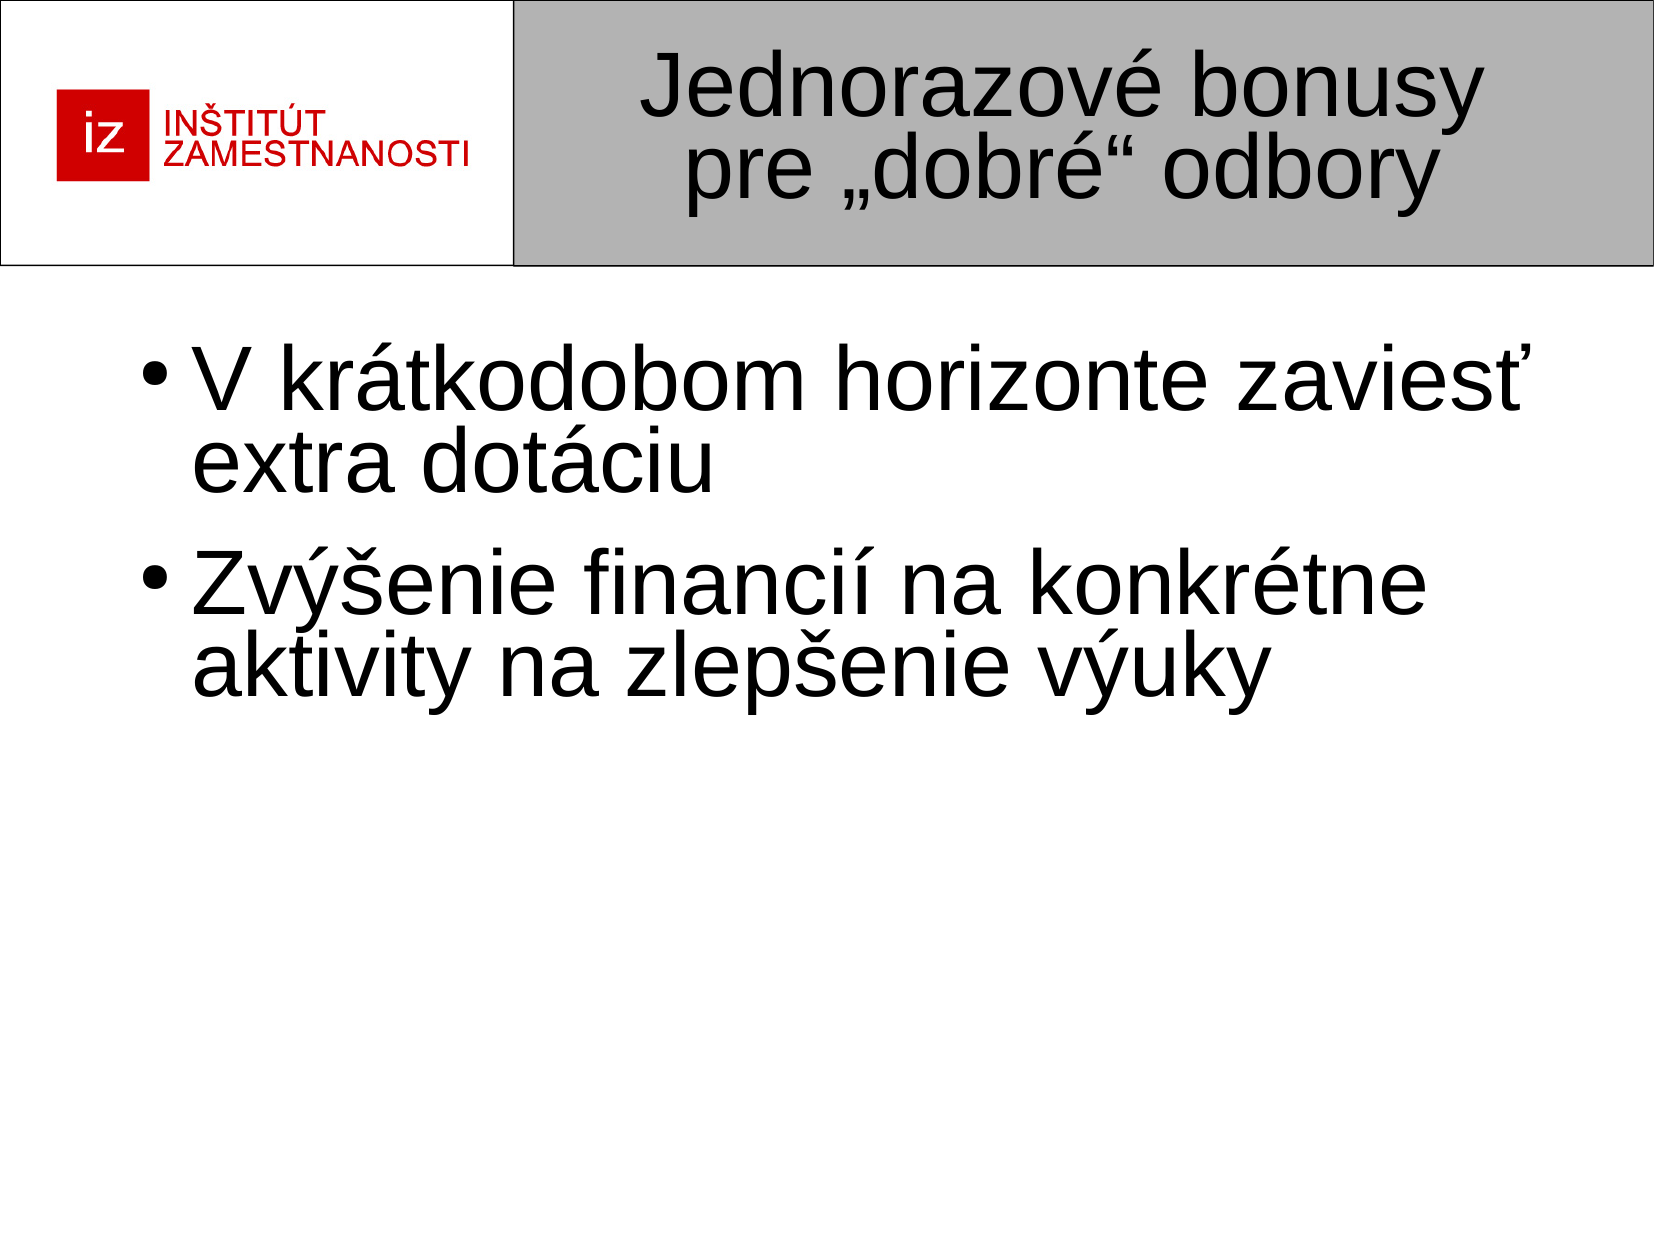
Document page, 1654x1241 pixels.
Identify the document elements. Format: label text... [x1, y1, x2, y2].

list V krátkodobom horizonte zaviesť extra dotáciu Zvýšenie financií na konkrétne aktivity na zlepšenie výuky [121, 344, 1533, 1112]
picture [5, 8, 512, 257]
title Jednorazové bonusy pre „dobré“ odbory [561, 37, 1565, 229]
